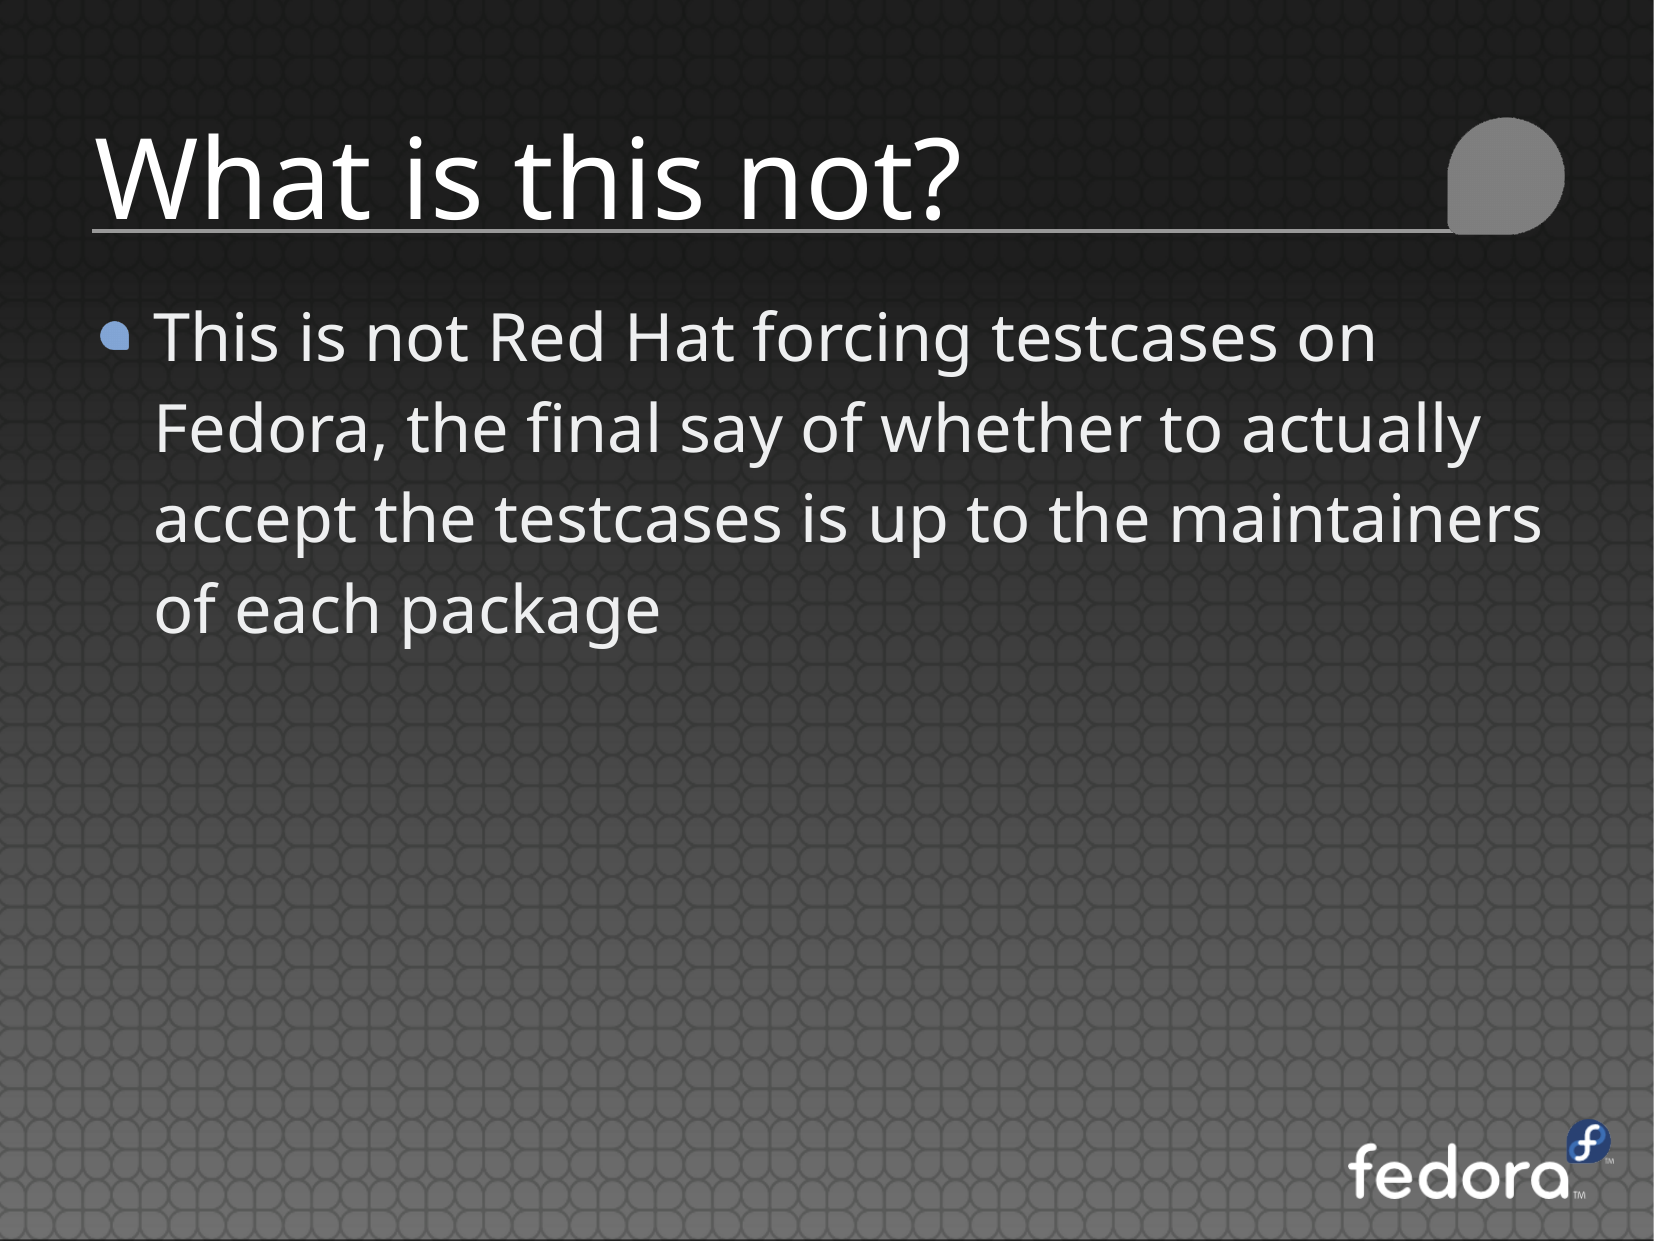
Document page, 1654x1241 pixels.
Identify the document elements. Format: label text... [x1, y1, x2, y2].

list This is not Red Hat forcing testcases on Fedora, the final say of whether to actually accept the testcases is up to the maintainers of each package [82, 290, 1571, 1094]
title What is this not? [94, 100, 1426, 251]
picture [0, 0, 1654, 1241]
